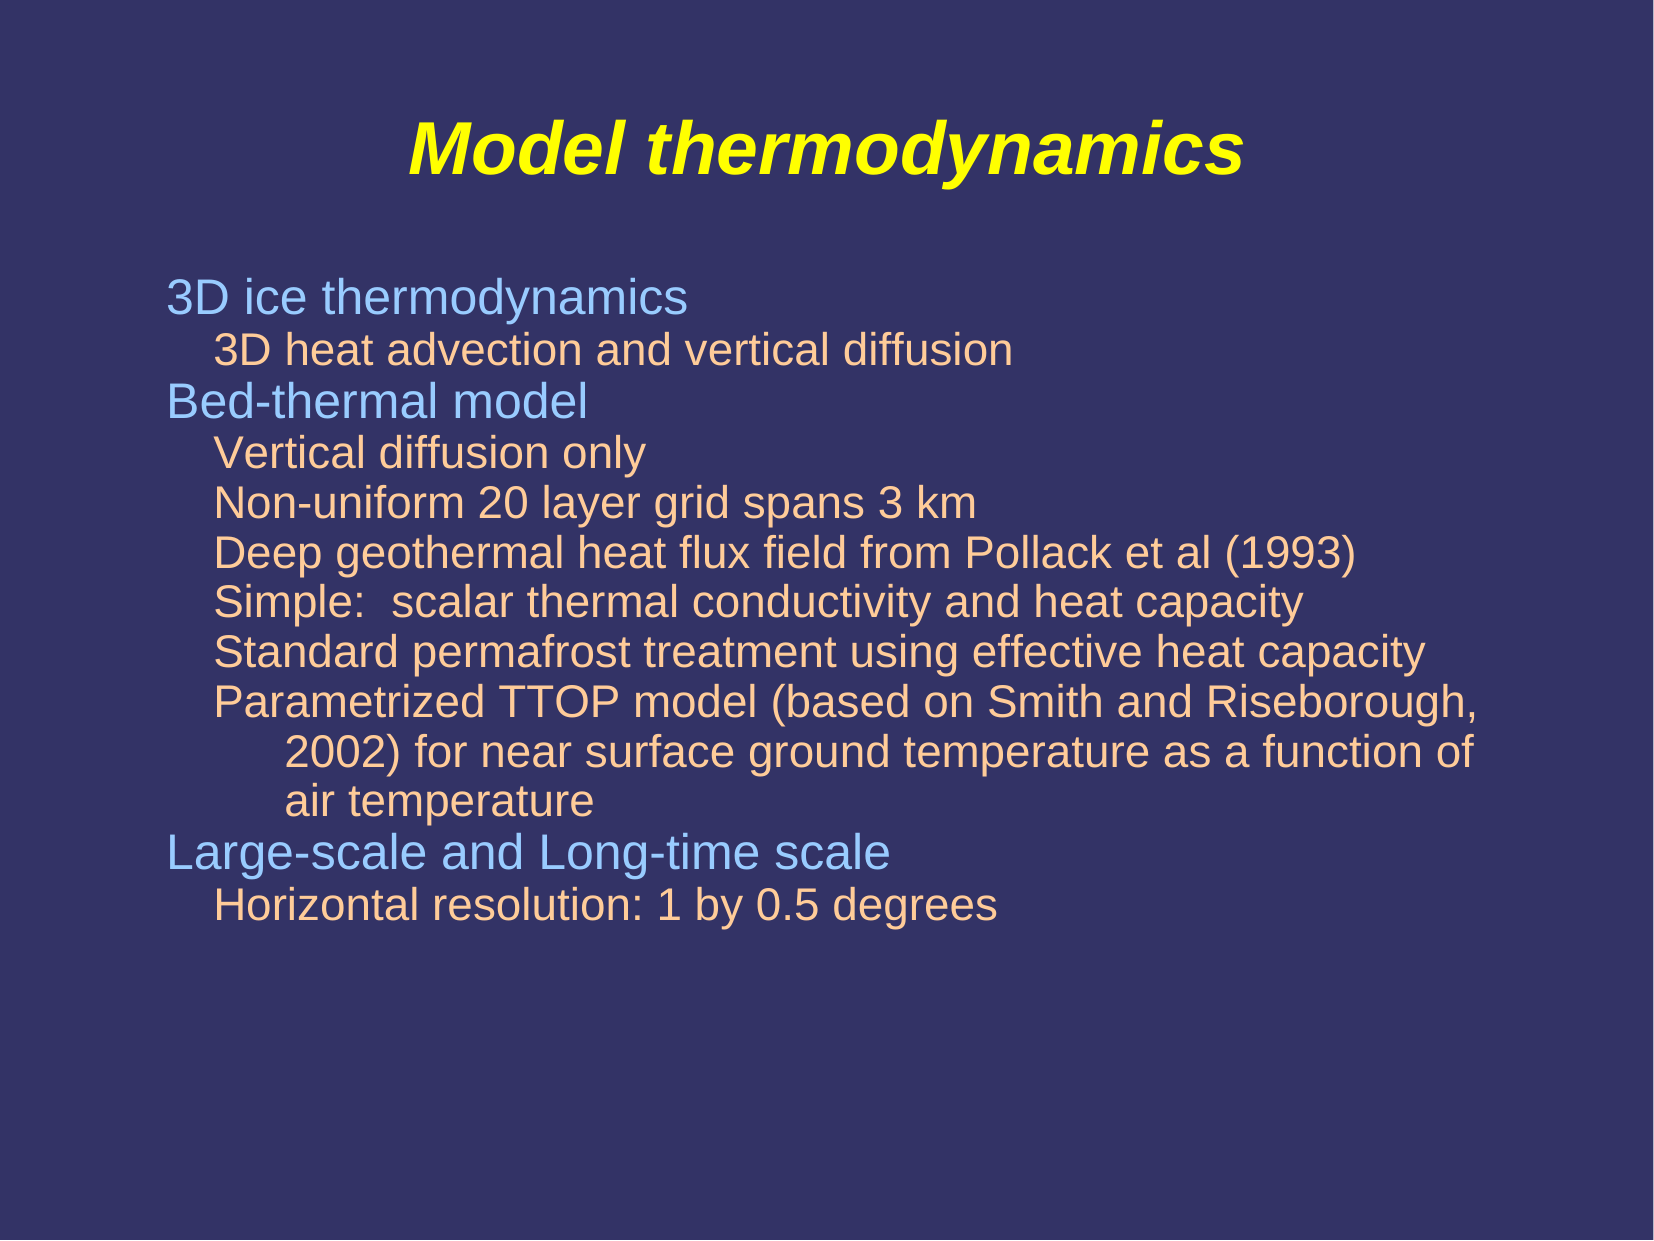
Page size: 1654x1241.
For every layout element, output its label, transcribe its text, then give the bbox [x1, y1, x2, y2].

list 3D ice thermodynamics 3D heat advection and vertical diffusion Bed-thermal model Vertical diffusion only Non-uniform 20 layer grid spans 3 km Deep geothermal heat flux field from Pollack et al (1993) Simple: scalar thermal conductivity and heat capacity Standard permafrost treatment using effective heat capacity Parametrized TTOP model (based on Smith and Riseborough, 2002) for near surface ground temperature as a function of air temperature Large-scale and Long-time scale Horizontal resolution: 1 by 0.5 degrees [154, 271, 1536, 1159]
title Model thermodynamics [121, 49, 1534, 250]
